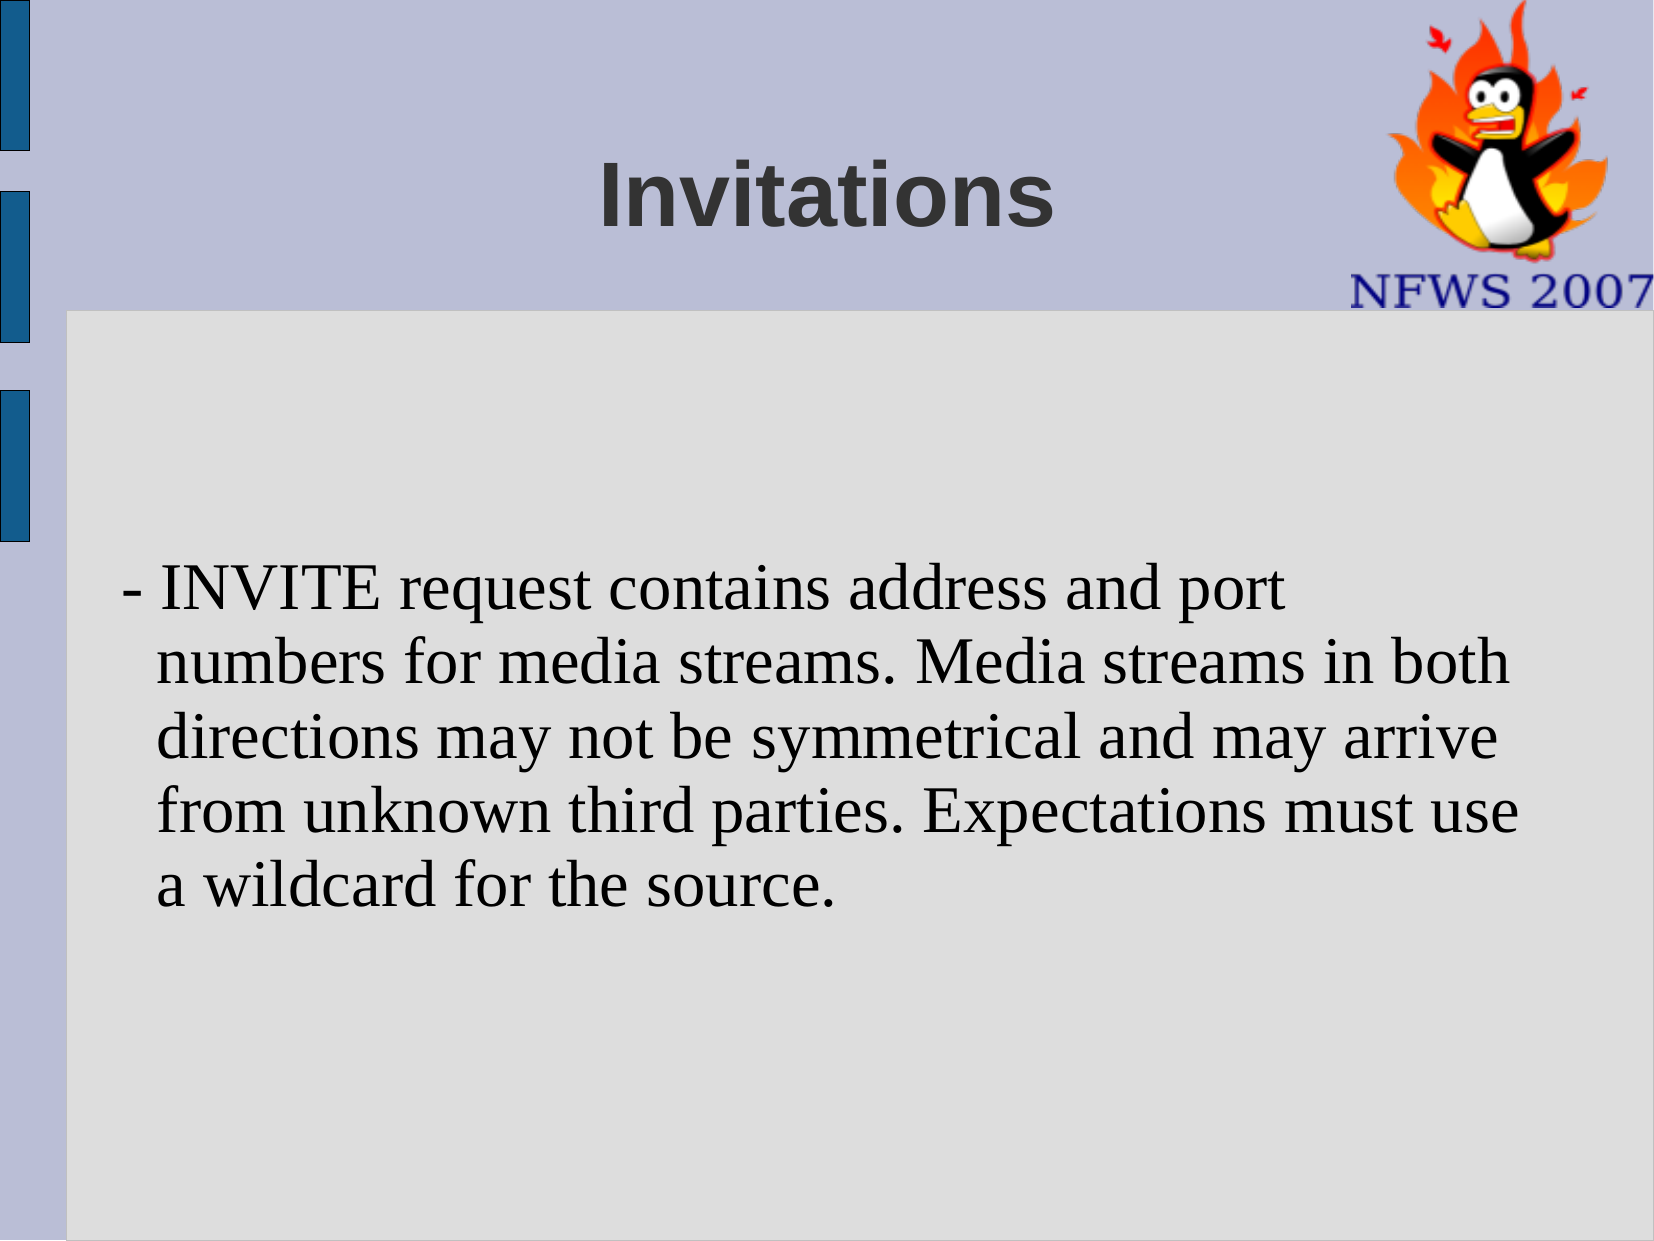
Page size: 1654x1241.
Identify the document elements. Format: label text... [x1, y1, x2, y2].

picture [1351, 0, 1654, 308]
title Invitations [121, 98, 1351, 291]
subtitle - INVITE request contains address and port numbers for media streams. Media streams in both directions may not be symmetrical and may arrive from unknown third parties. Expectations must use a wildcard for the source. [121, 352, 1534, 1119]
